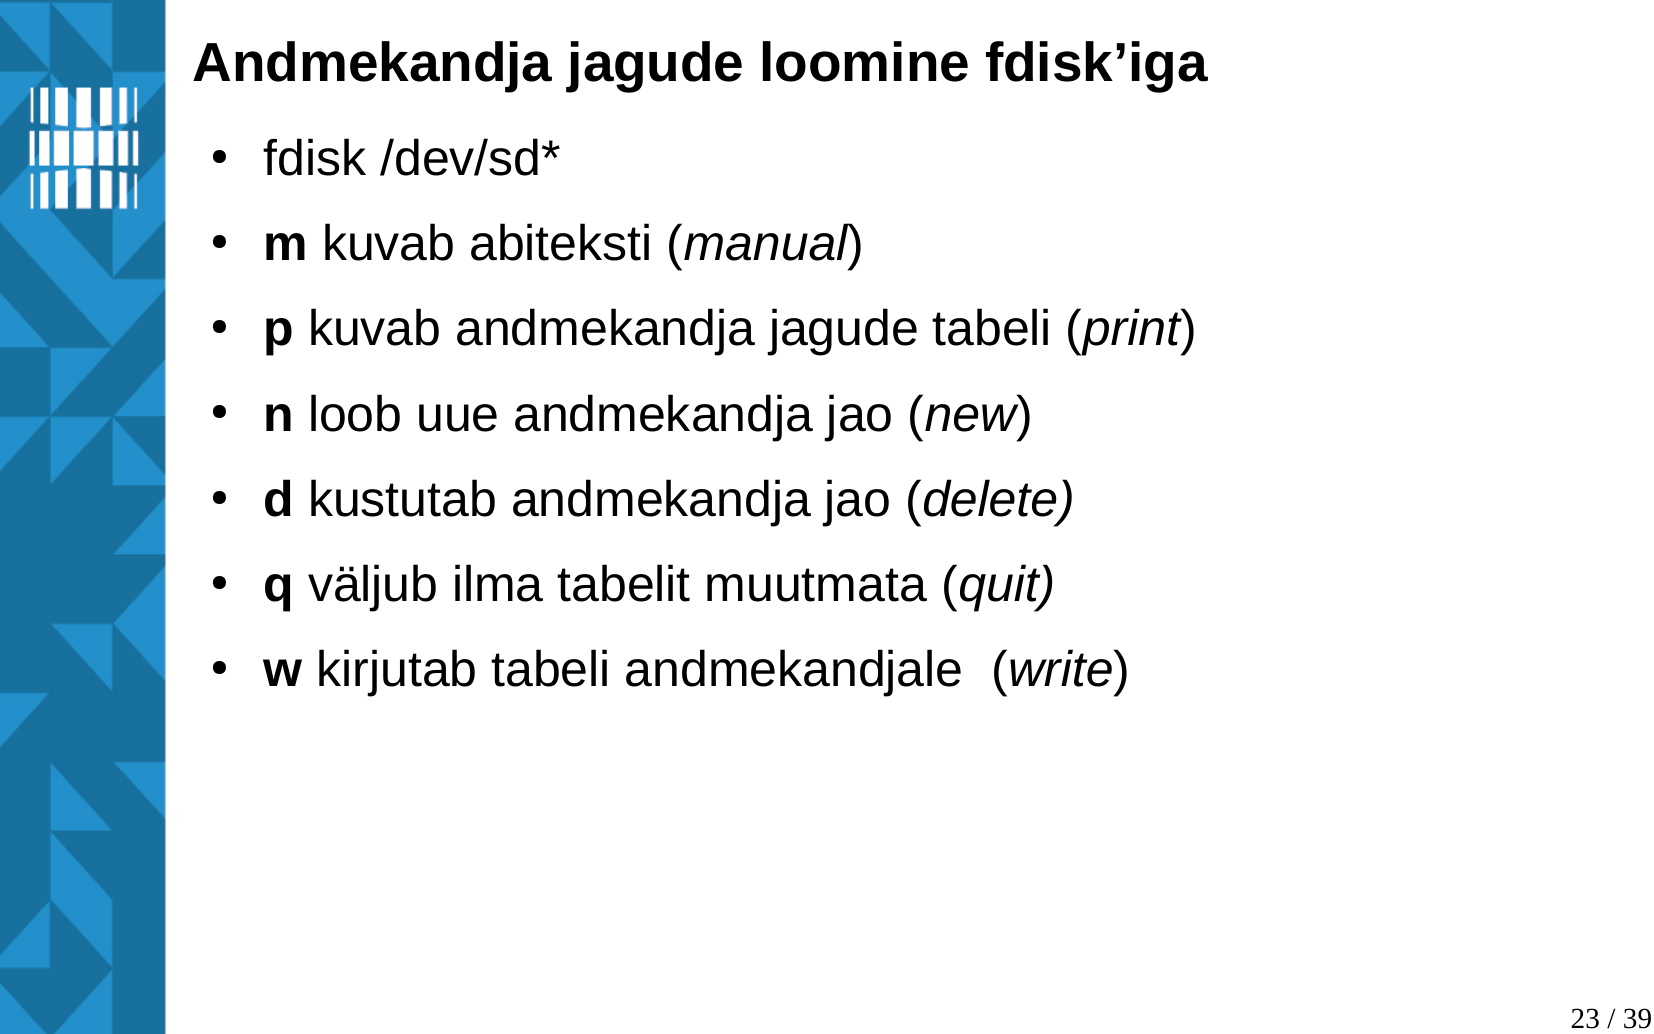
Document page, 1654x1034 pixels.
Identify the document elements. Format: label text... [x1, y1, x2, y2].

title Andmekandja jagude loomine fdisk’iga [192, 17, 1595, 107]
list fdisk /dev/sd* m kuvab abiteksti (manual) p kuvab andmekandja jagude tabeli (print) n loob uue andmekandja jao (new) d kustutab andmekandja jao (delete) q väljub ilma tabelit muutmata (quit) w kirjutab tabeli andmekandjale (write) [192, 129, 1625, 997]
